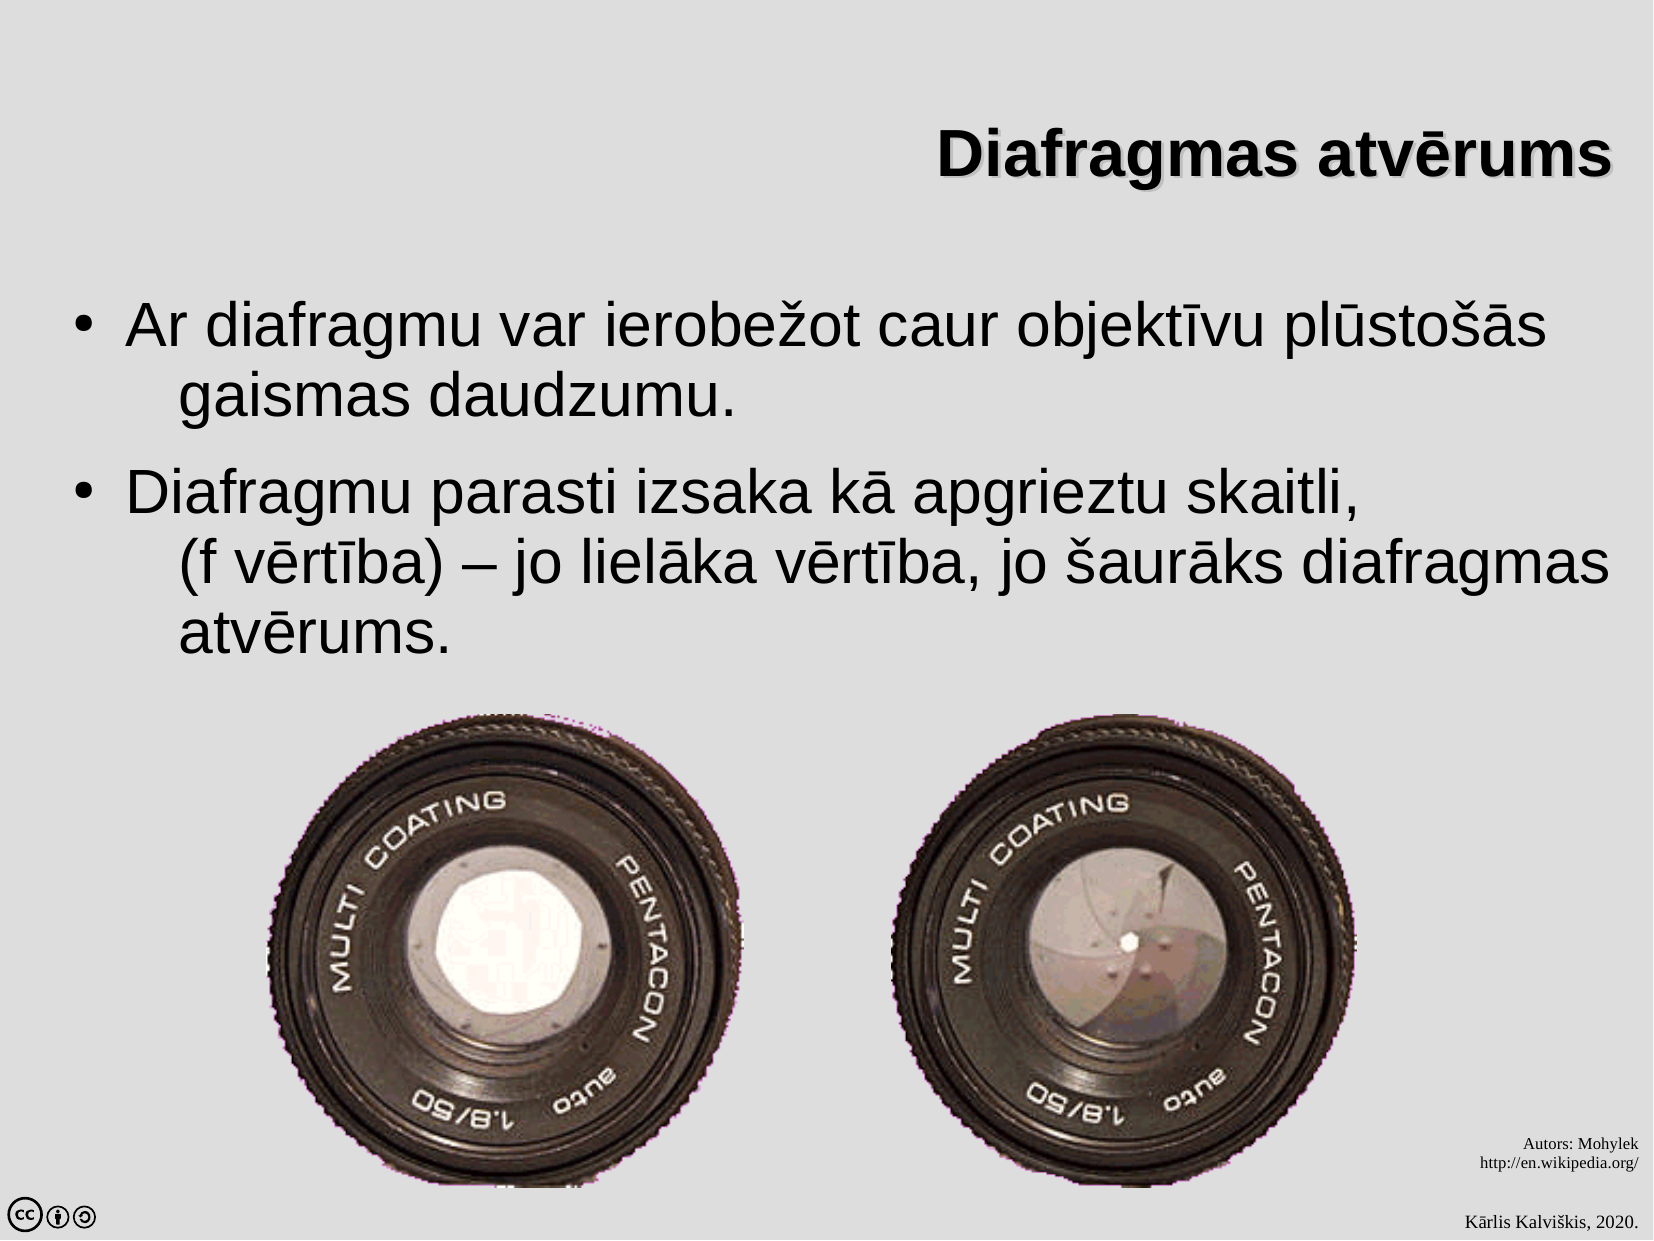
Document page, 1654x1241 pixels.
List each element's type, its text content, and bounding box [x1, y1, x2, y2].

picture [266, 714, 744, 1188]
picture [891, 714, 1357, 1188]
title Diafragmas atvērums [42, 49, 1615, 257]
list Ar diafragmu var ierobežot caur objektīvu plūstošās gaismas daudzumu. Diafragmu parasti izsaka kā apgrieztu skaitli, (f vērtība) – jo lielāka vērtība, jo šaurāks diafragmas atvērums. [37, 290, 1620, 1010]
text_box Autors: Mohylek http://en.wikipedia.org/ [1465, 1127, 1654, 1180]
